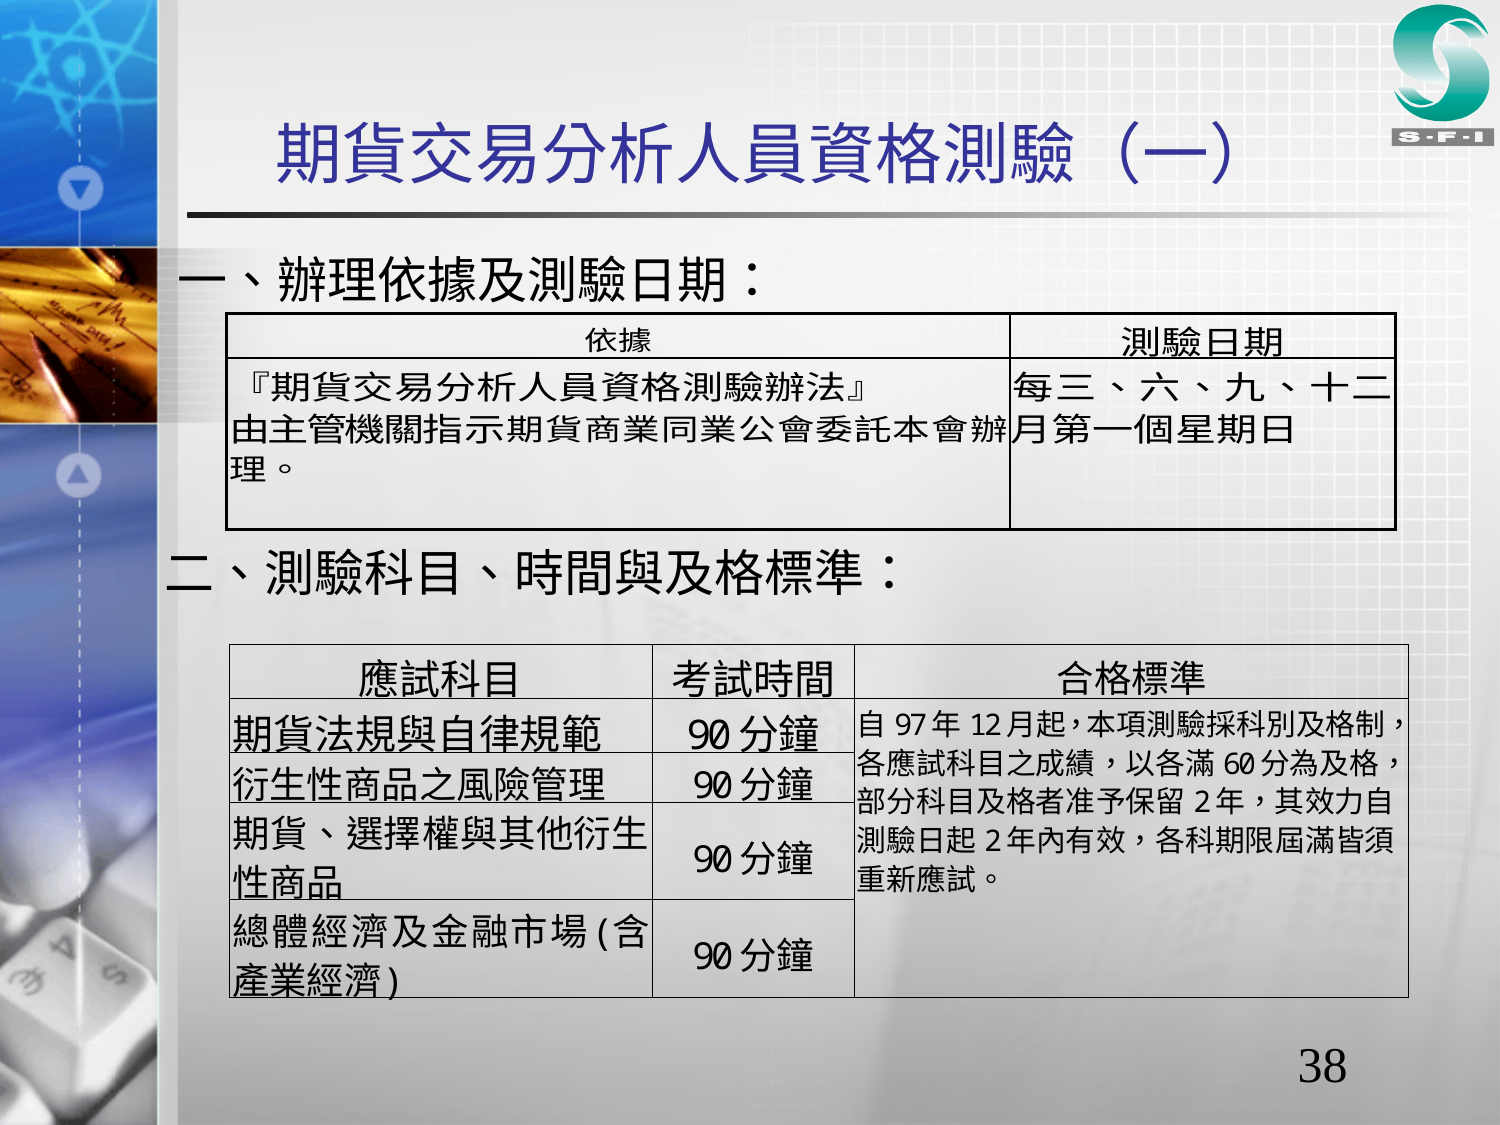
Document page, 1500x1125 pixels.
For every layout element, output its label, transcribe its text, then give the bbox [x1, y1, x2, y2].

chart [225, 312, 1397, 601]
chart [229, 643, 1446, 1125]
title 期貨交易分析人員資格測驗（一） [188, 101, 1363, 201]
text_box 二、測驗科目、時間與及格標準： [150, 534, 940, 610]
picture [0, 0, 1500, 1125]
text_box 一、辦理依據及測驗日期： [162, 240, 795, 317]
